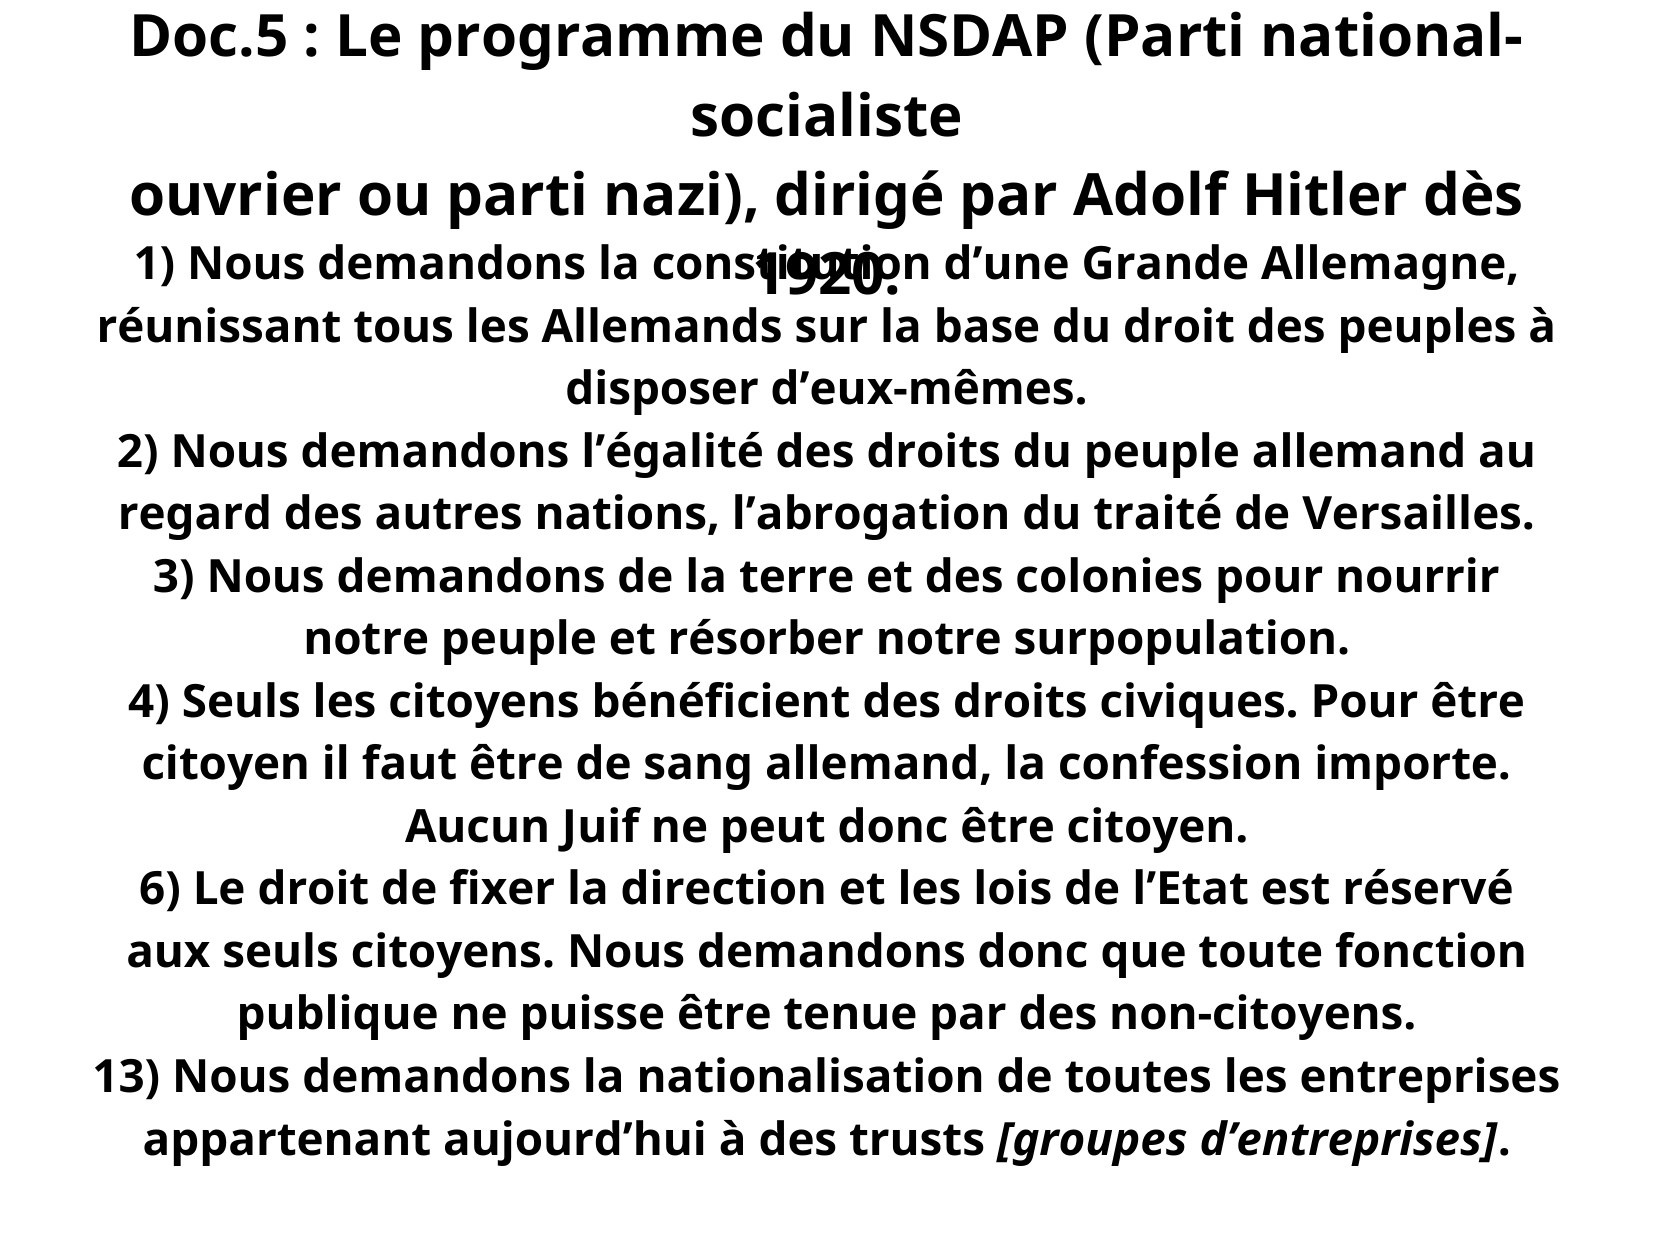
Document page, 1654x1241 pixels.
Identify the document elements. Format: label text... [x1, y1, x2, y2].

title Doc.5 : Le programme du NSDAP (Parti national-socialiste ouvrier ou parti nazi), dirigé par Adolf Hitler dès 1920. [82, 0, 1571, 297]
text_box 1) Nous demandons la constitution d’une Grande Allemagne, réunissant tous les Allemands sur la base du droit des peuples à disposer d’eux-mêmes. 2) Nous demandons l’égalité des droits du peuple allemand au regard des autres nations, l’abrogation du traité de Versailles. 3) Nous demandons de la terre et des colonies pour nourrir notre peuple et résorber notre surpopulation. 4) Seuls les citoyens bénéficient des droits civiques. Pour être citoyen il faut être de sang allemand, la confession importe. Aucun Juif ne peut donc être citoyen. 6) Le droit de fixer la direction et les lois de l’Etat est réservé aux seuls citoyens. Nous demandons donc que toute fonction publique ne puisse être tenue par des non-citoyens. 13) Nous demandons la nationalisation de toutes les entreprises appartenant aujourd’hui à des trusts [groupes d’entreprises]. [82, 297, 1571, 1102]
